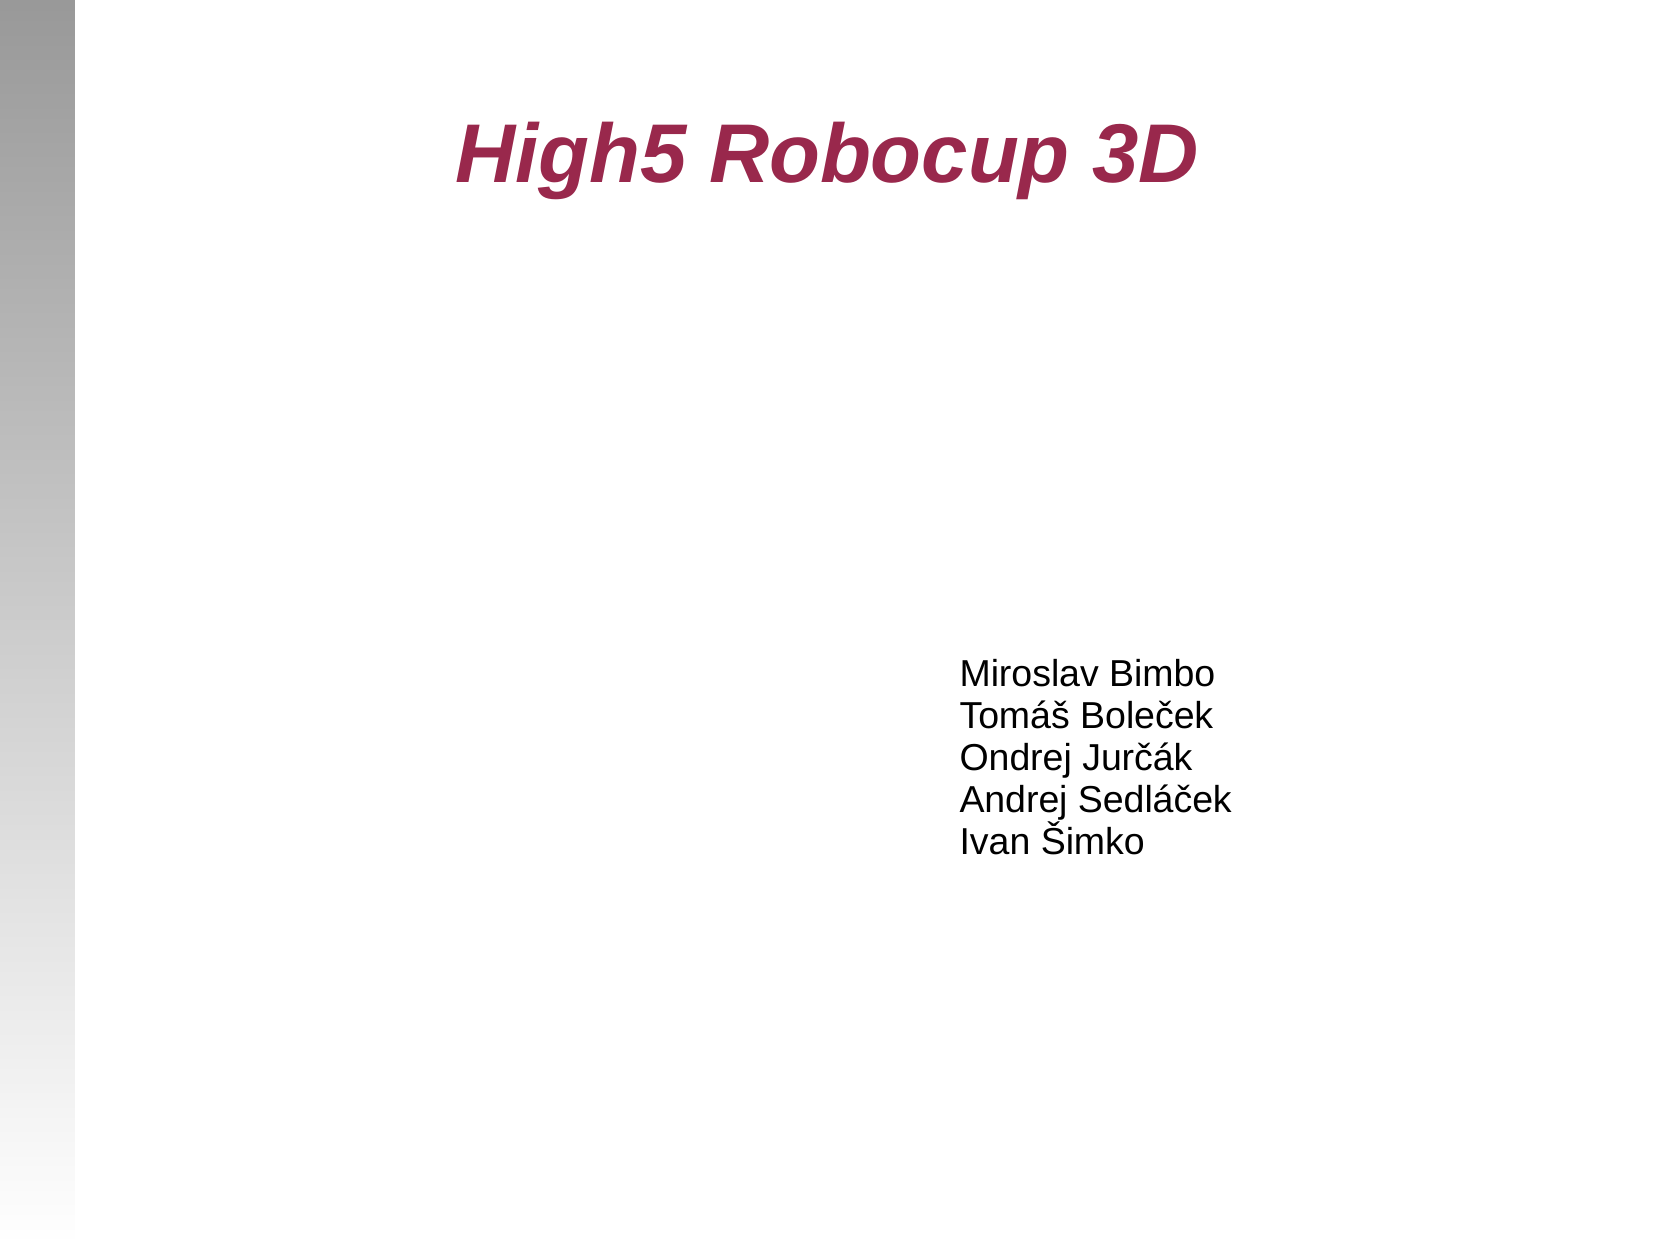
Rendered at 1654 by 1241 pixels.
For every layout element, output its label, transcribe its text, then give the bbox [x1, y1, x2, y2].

text_box Miroslav Bimbo Tomáš Boleček Ondrej Jurčák Andrej Sedláček Ivan Šimko [944, 644, 1531, 1152]
subtitle [152, 344, 1534, 1127]
title High5 Robocup 3D [121, 49, 1534, 257]
